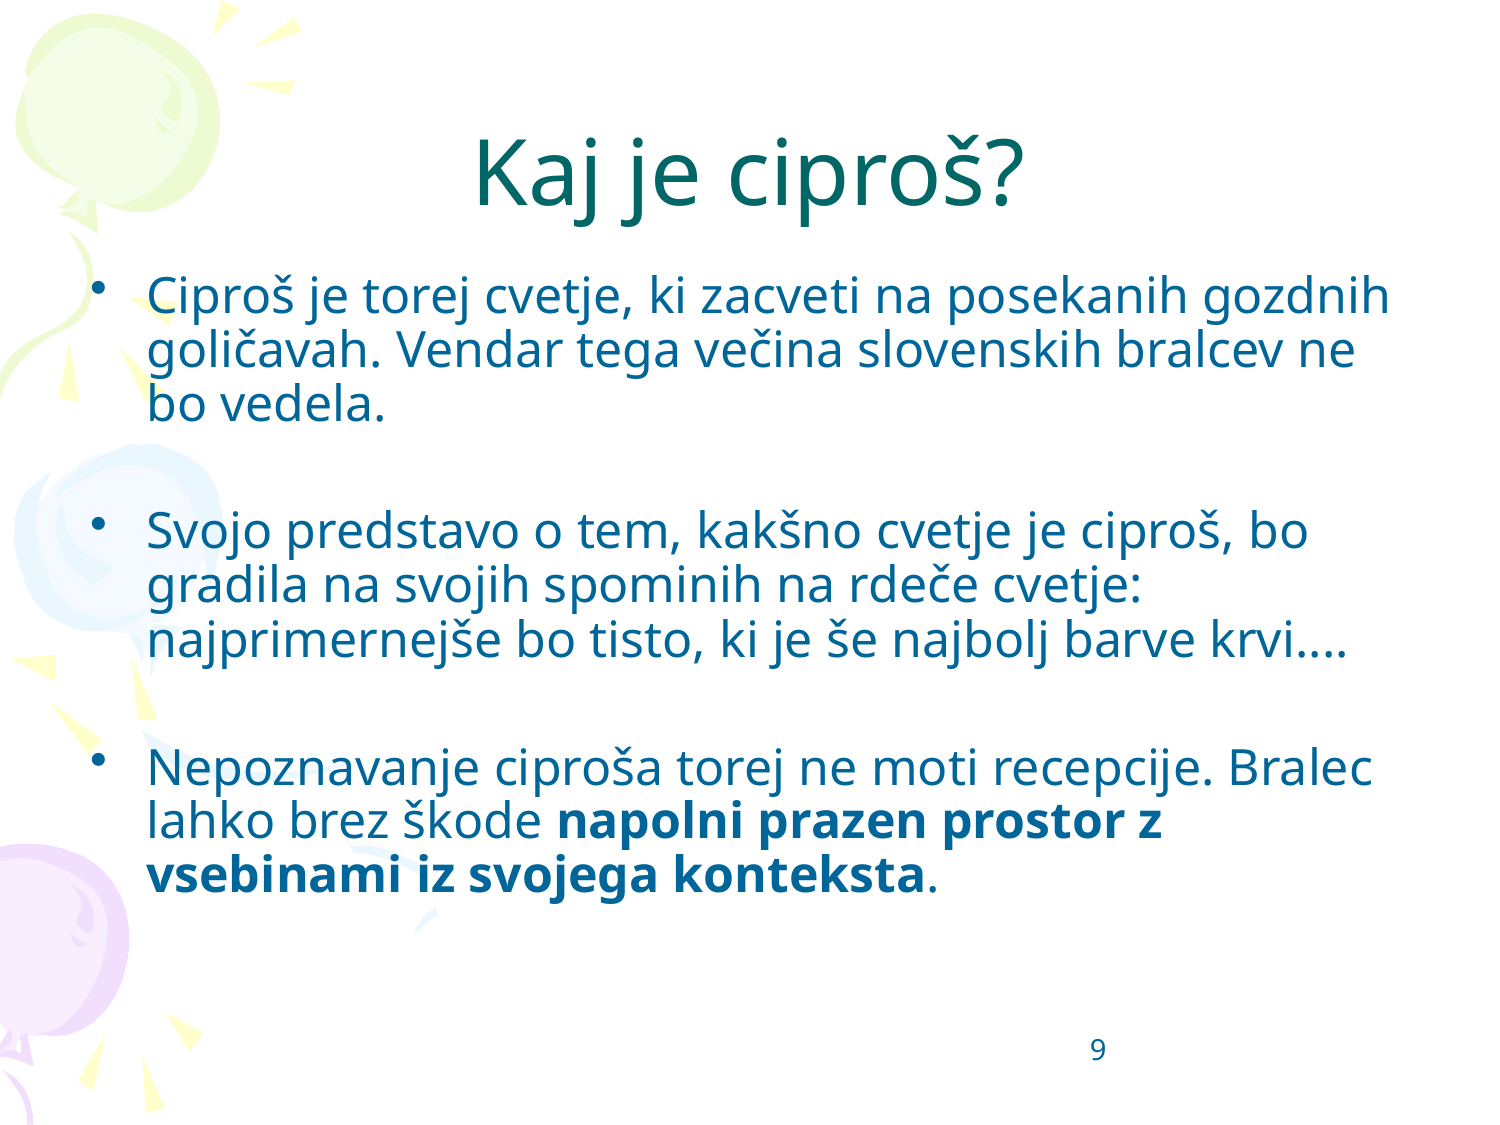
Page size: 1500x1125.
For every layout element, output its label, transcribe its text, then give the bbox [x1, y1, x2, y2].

slide_number <number> [1074, 1024, 1425, 1100]
list Ciproš je torej cvetje, ki zacveti na posekanih gozdnih goličavah. Vendar tega večina slovenskih bralcev ne bo vedela. Svojo predstavo o tem, kakšno cvetje je ciproš, bo gradila na svojih spominih na rdeče cvetje: najprimernejše bo tisto, ki je še najbolj barve krvi.... Nepoznavanje ciproša torej ne moti recepcije. Bralec lahko brez škode napolni prazen prostor z vsebinami iz svojega konteksta. [75, 262, 1425, 994]
title Kaj je ciproš? [72, 16, 1425, 233]
